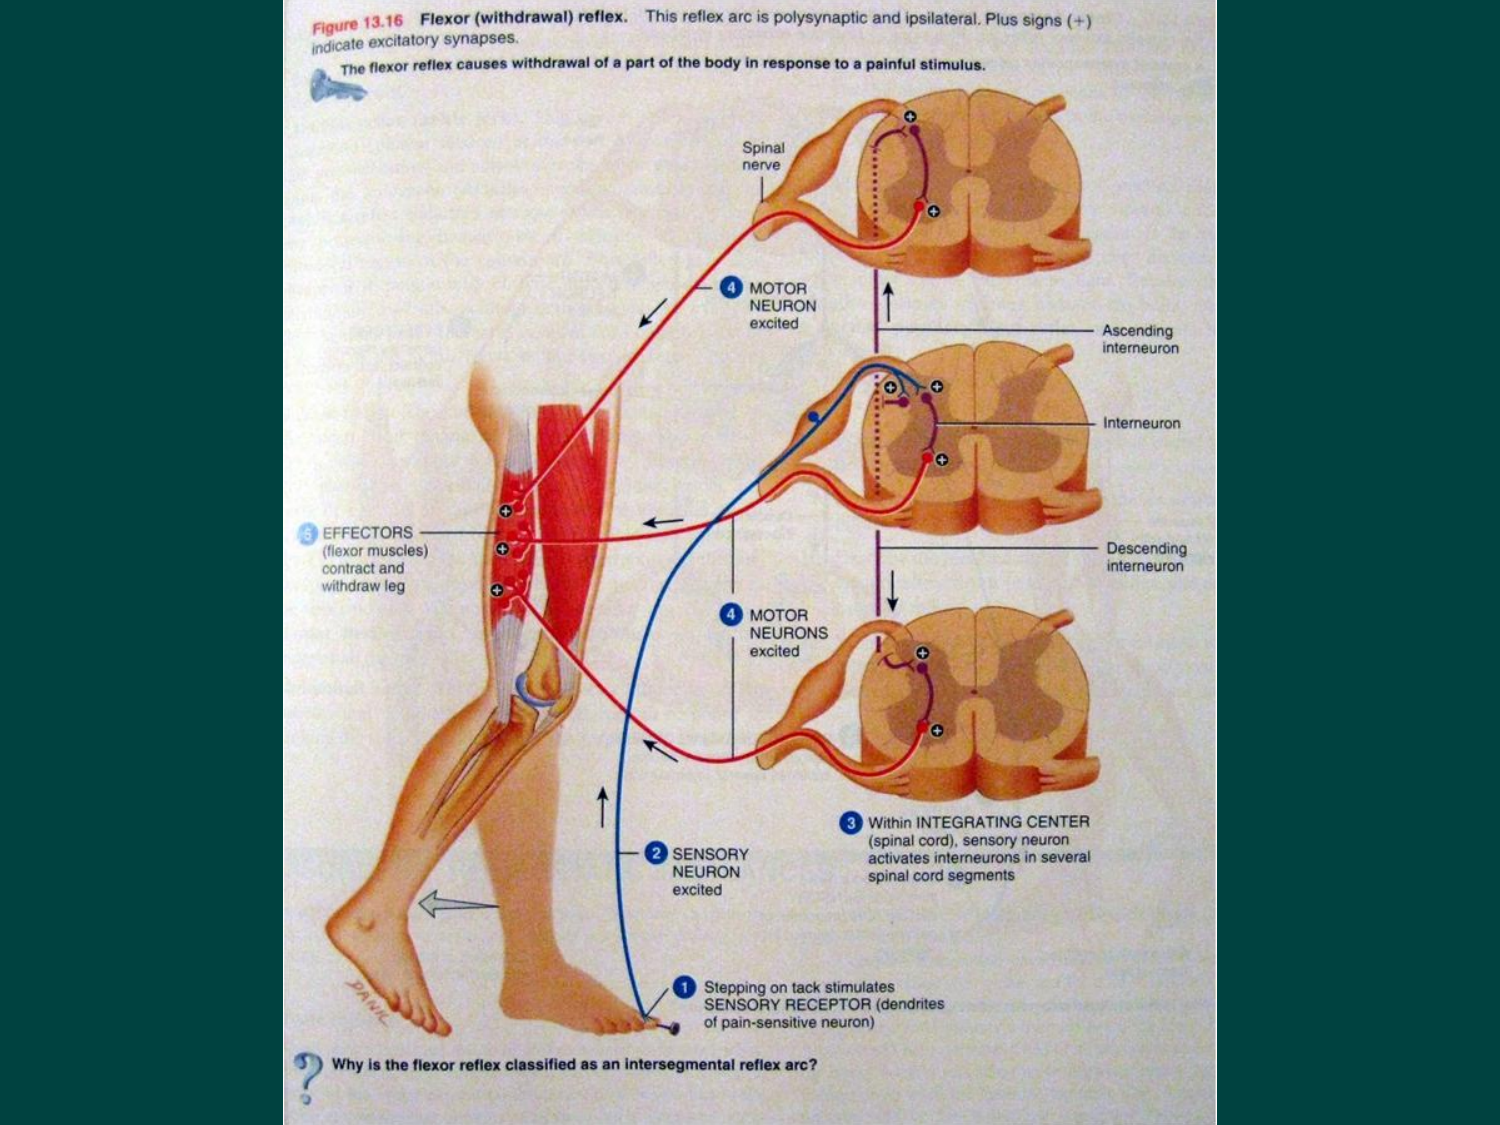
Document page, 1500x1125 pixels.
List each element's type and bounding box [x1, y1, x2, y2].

picture [283, 0, 1217, 1125]
